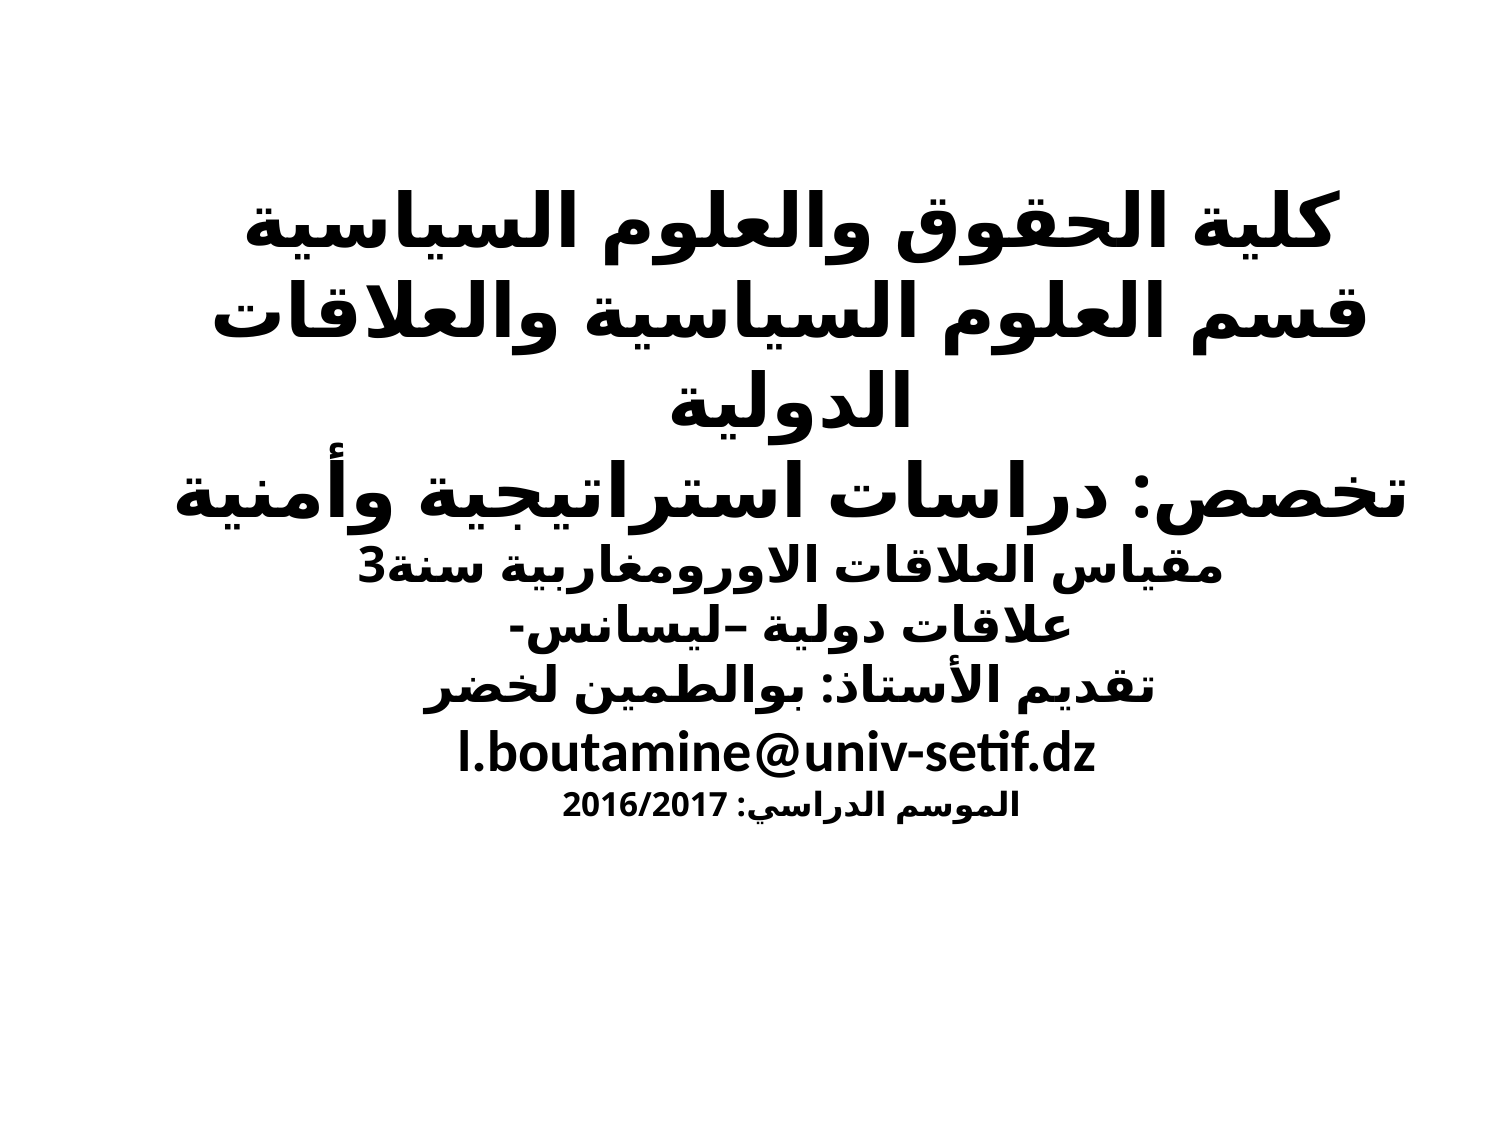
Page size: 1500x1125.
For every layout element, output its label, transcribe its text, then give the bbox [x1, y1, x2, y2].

title كلية الحقوق والعلوم السياسية قسم العلوم السياسية والعلاقات الدولية تخصص: دراسات استراتيجية وأمنية مقياس العلاقات الاورومغاربية سنة3 علاقات دولية –ليسانس- تقديم الأستاذ: بوالطمين لخضر l.boutamine@univ-setif.dz الموسم الدراسي: 2016/2017 [154, 165, 1430, 993]
